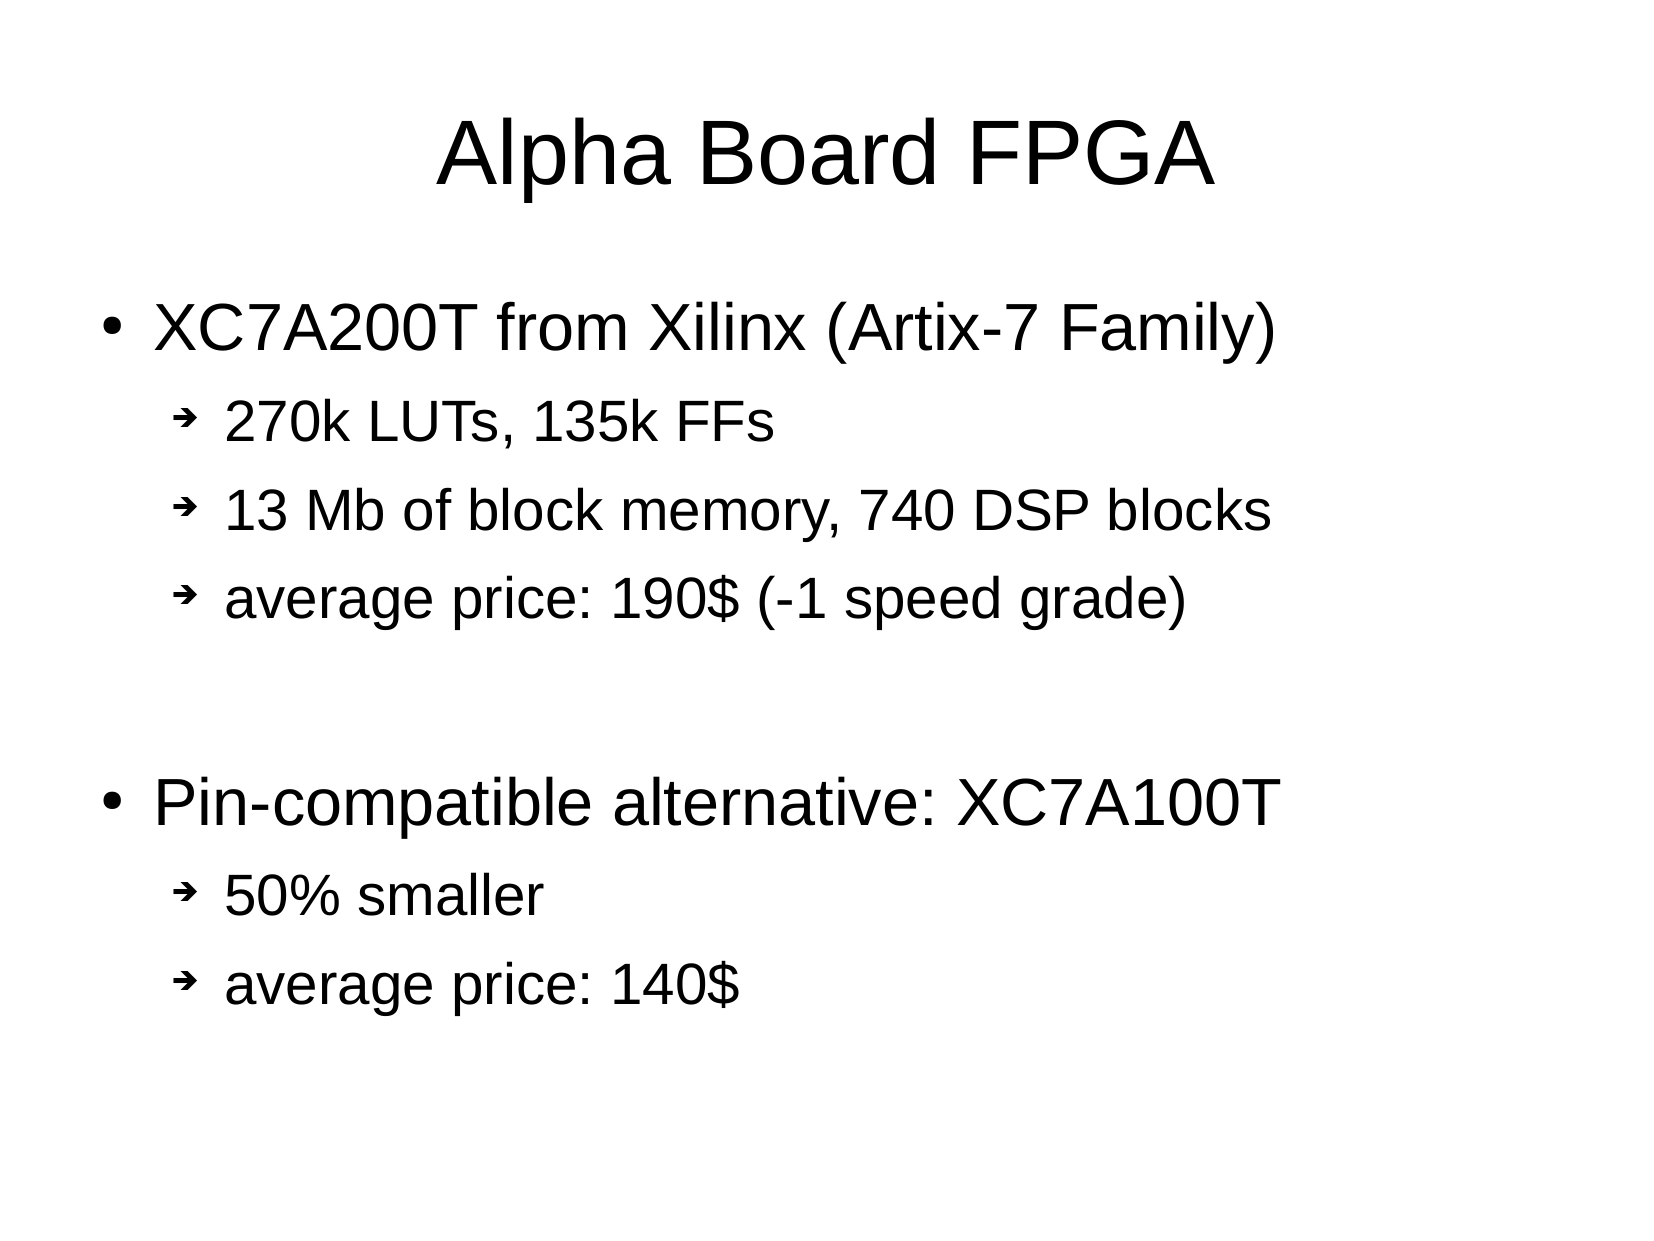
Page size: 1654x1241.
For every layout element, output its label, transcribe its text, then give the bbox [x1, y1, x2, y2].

list XC7A200T from Xilinx (Artix-7 Family) 270k LUTs, 135k FFs 13 Mb of block memory, 740 DSP blocks average price: 190$ (-1 speed grade) Pin-compatible alternative: XC7A100T 50% smaller average price: 140$ [82, 290, 1571, 1010]
title Alpha Board FPGA [82, 49, 1571, 257]
